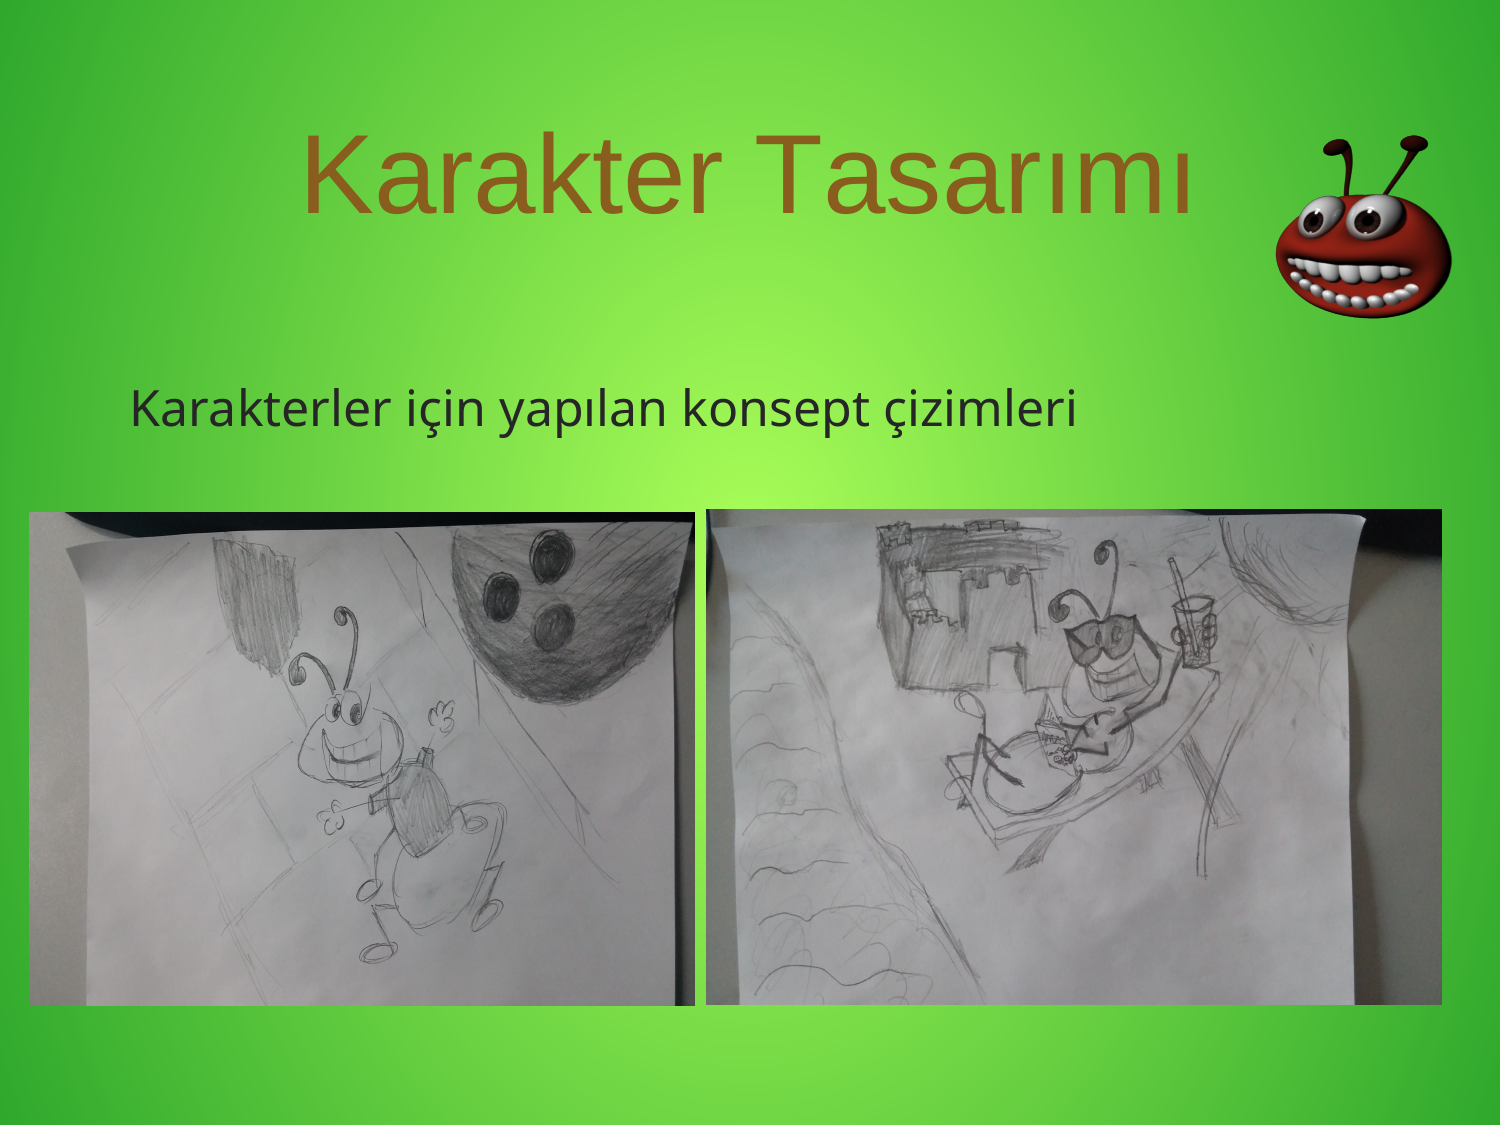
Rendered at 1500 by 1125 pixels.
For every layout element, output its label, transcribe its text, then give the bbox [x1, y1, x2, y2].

picture [29, 512, 695, 1006]
text_box Karakter Tasarımı [113, 93, 1386, 267]
text_box Karakterler için yapılan konsept çizimleri [114, 368, 1386, 1005]
picture [706, 509, 1442, 1005]
picture [1275, 135, 1453, 319]
